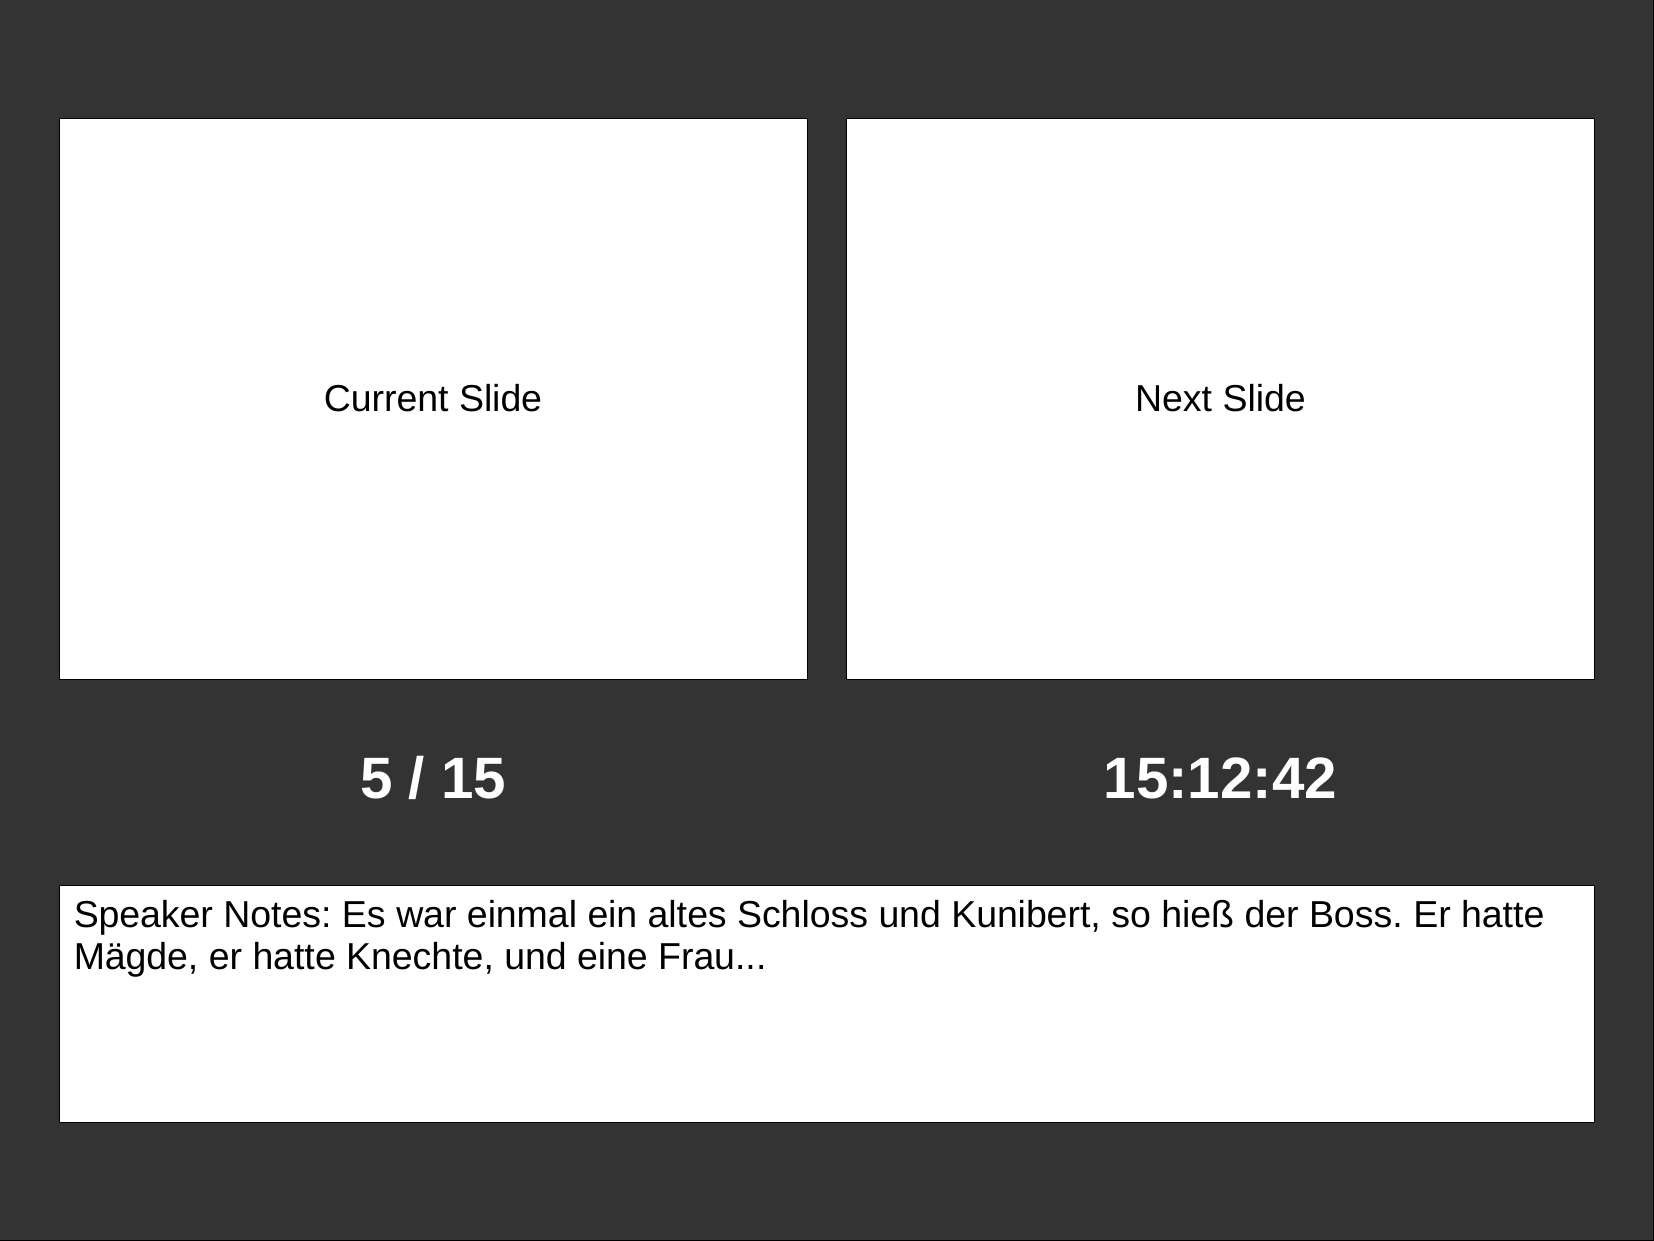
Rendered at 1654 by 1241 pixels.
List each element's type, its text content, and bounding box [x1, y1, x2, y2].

text_box Current Slide [59, 118, 808, 680]
text_box Speaker Notes: Es war einmal ein altes Schloss und Kunibert, so hieß der Boss. Er hatte Mägde, er hatte Knechte, und eine Frau... [59, 885, 1595, 1123]
text_box [0, 0, 1654, 1241]
text_box 5 / 15 [255, 738, 611, 827]
text_box Next Slide [846, 118, 1595, 680]
text_box 15:12:42 [1043, 738, 1398, 827]
